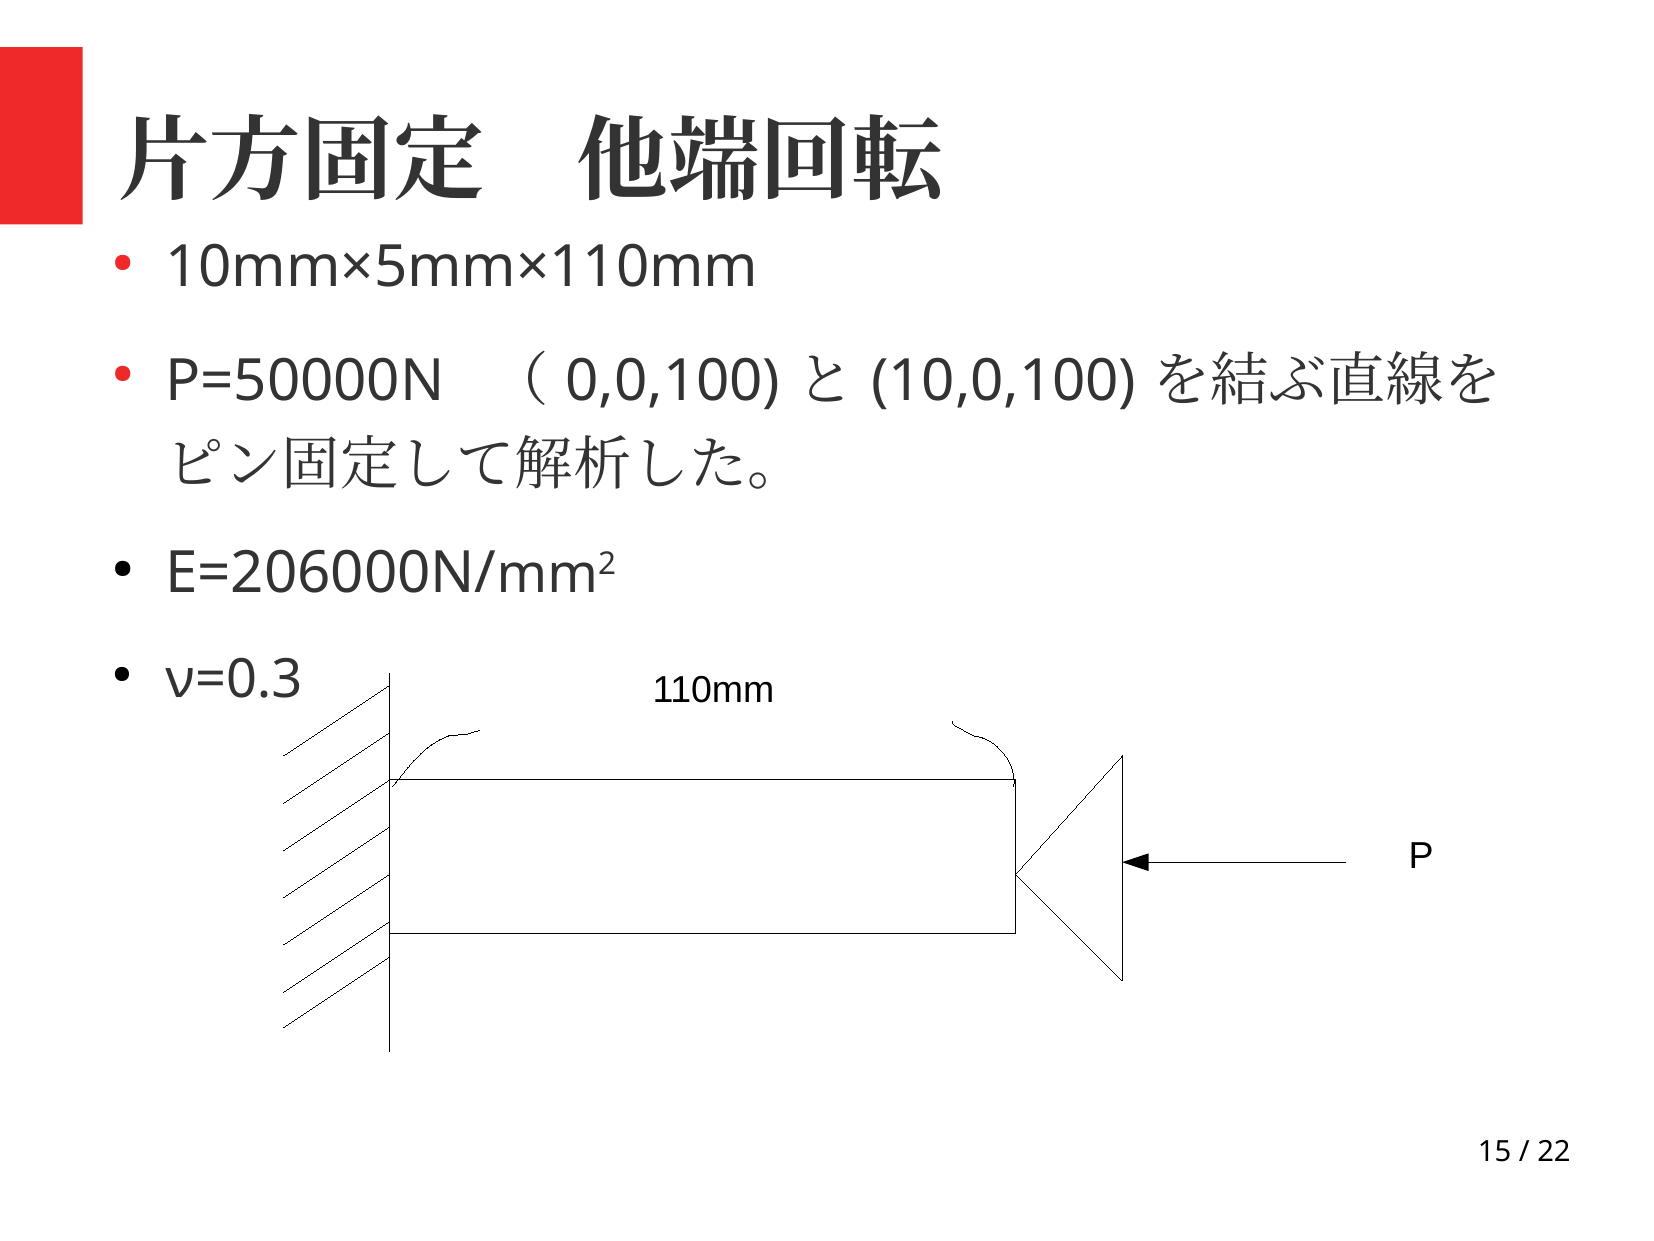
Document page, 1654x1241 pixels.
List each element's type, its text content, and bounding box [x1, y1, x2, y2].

list 10mm×5mm×110mm P=50000N （0,0,100)と(10,0,100)を結ぶ直線をピン固定して解析した。 E=206000N/mm2 ν=0.3 [94, 224, 1512, 579]
title 片方固定 他端回転 [118, 49, 1571, 257]
text_box P [1393, 826, 1560, 884]
text_box [390, 779, 1016, 934]
text_box 110mm [637, 661, 898, 773]
